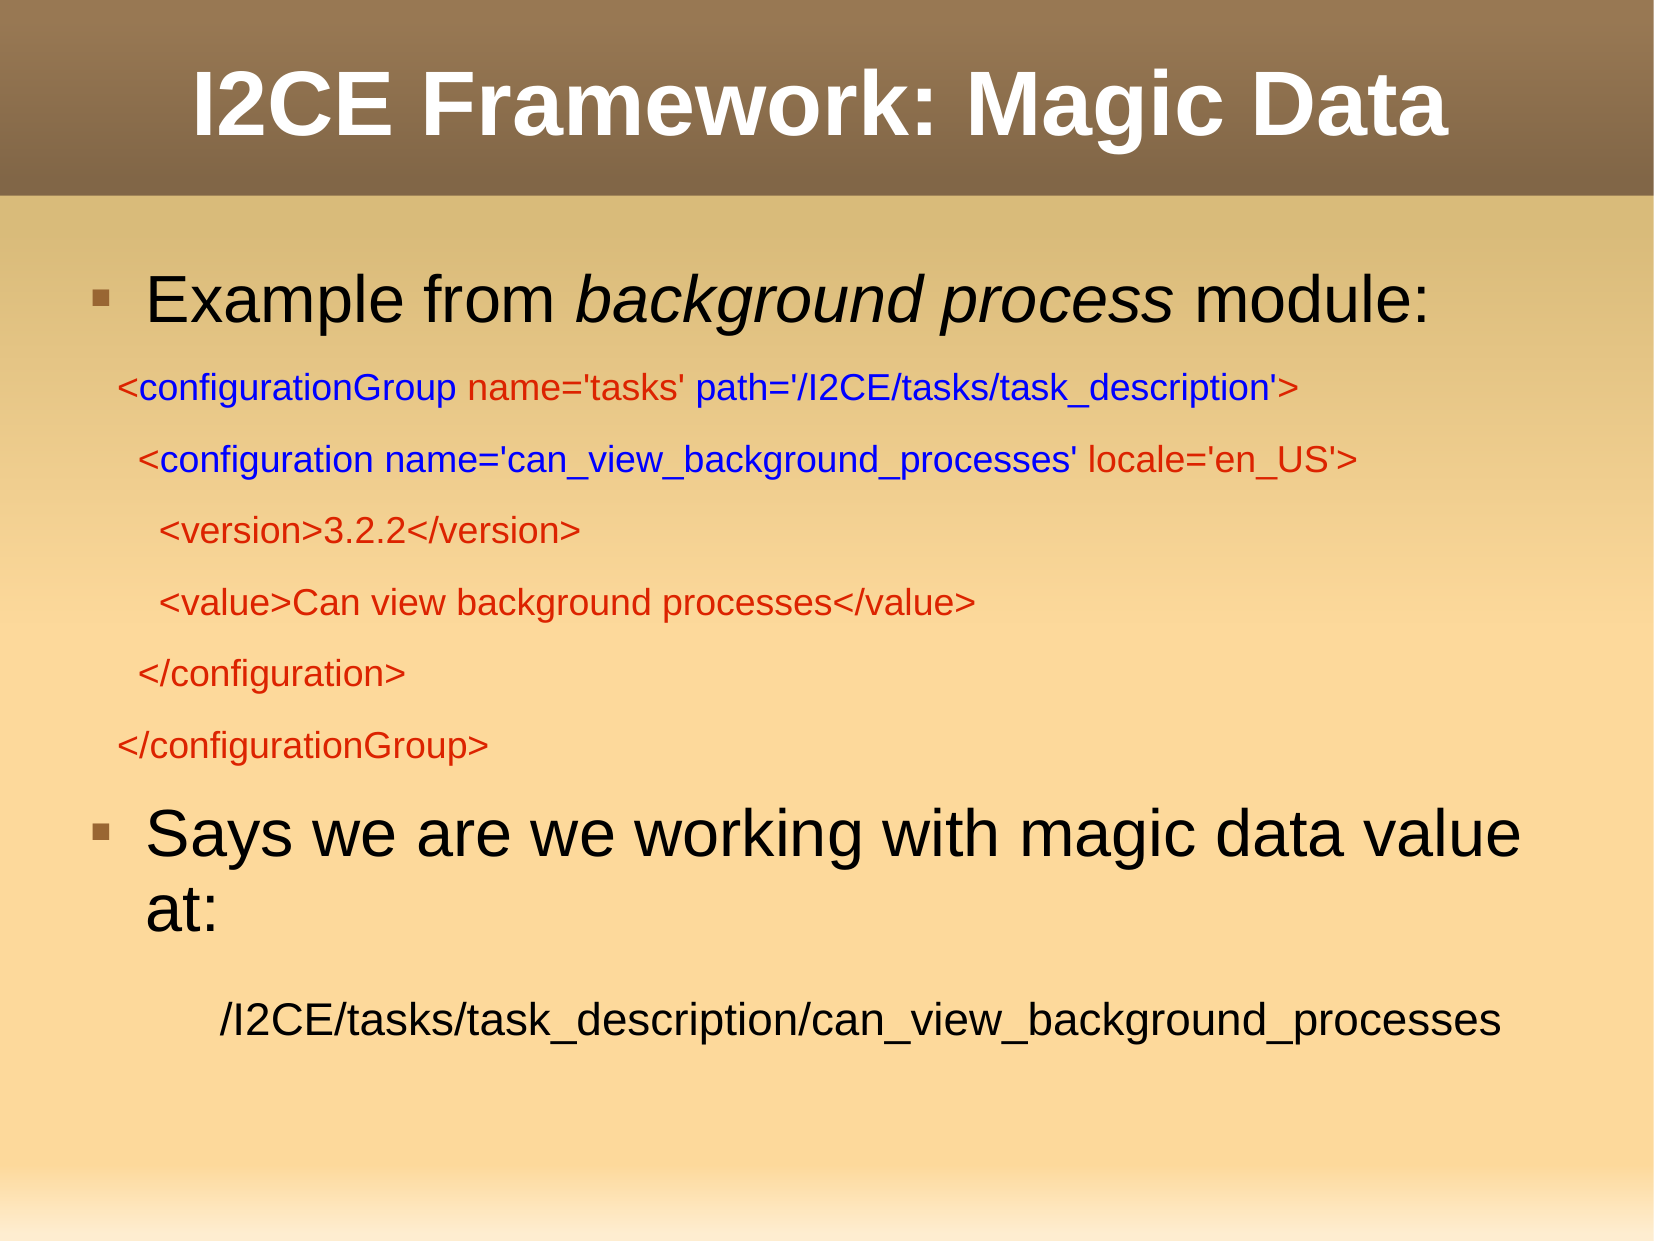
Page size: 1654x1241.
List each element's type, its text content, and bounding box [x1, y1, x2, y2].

list Example from background process module: <configurationGroup name='tasks' path='/I2CE/tasks/task_description'> <configuration name='can_view_background_processes' locale='en_US'> <version>3.2.2</version> <value>Can view background processes</value> </configuration> </configurationGroup> Says we are we working with magic data value at: /I2CE/tasks/task_description/can_view_background_processes [75, 262, 1564, 1241]
picture [0, 0, 1654, 1241]
title I2CE Framework: Magic Data [76, 0, 1565, 208]
